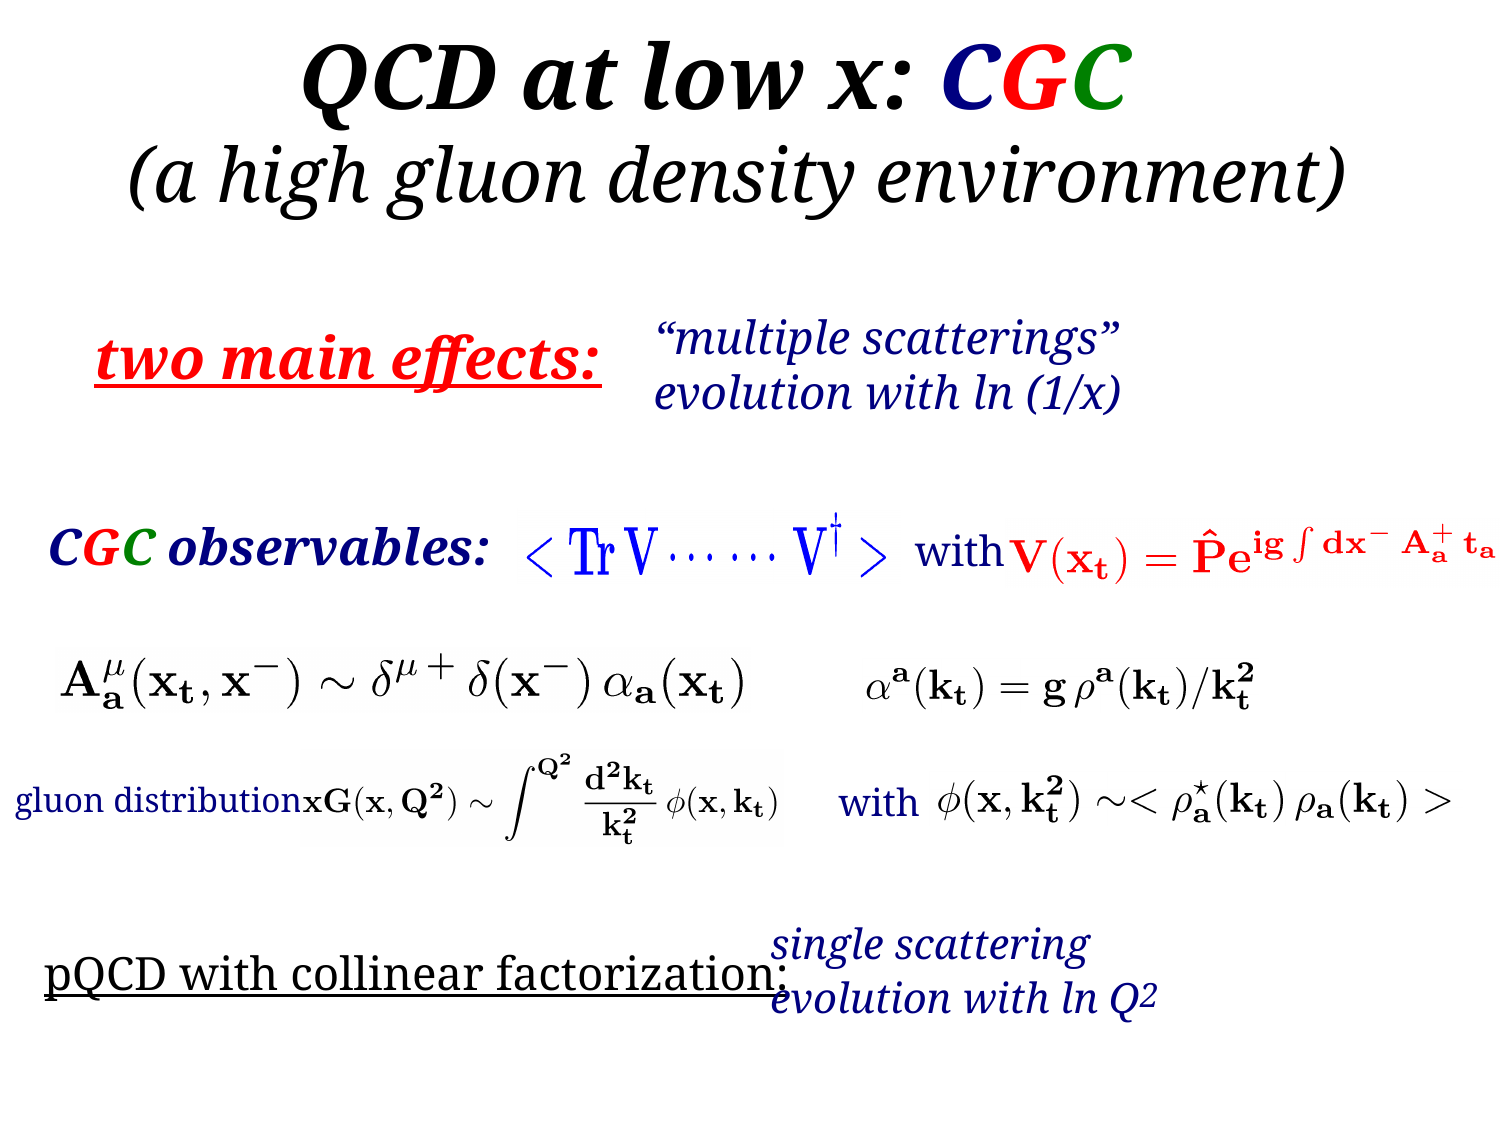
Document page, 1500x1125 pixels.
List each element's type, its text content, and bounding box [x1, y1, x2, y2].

text_box CGC observables: [27, 508, 517, 584]
text_box with [900, 508, 1026, 584]
text_box two main effects: [79, 313, 630, 399]
text_box single scattering evolution with ln Q2 [755, 910, 1274, 1036]
picture [517, 508, 900, 584]
text_box QCD at low x: CGC (a high gluon density environment) [112, 12, 1351, 225]
text_box gluon distribution: [0, 771, 300, 847]
picture [300, 749, 784, 847]
text_box pQCD with collinear factorization: [29, 937, 752, 1008]
picture [1005, 518, 1500, 588]
picture [862, 658, 1259, 713]
text_box “multiple scatterings” evolution with ln (1/x) [637, 299, 1351, 451]
picture [55, 647, 751, 713]
text_box with [823, 771, 938, 832]
picture [938, 771, 1463, 826]
